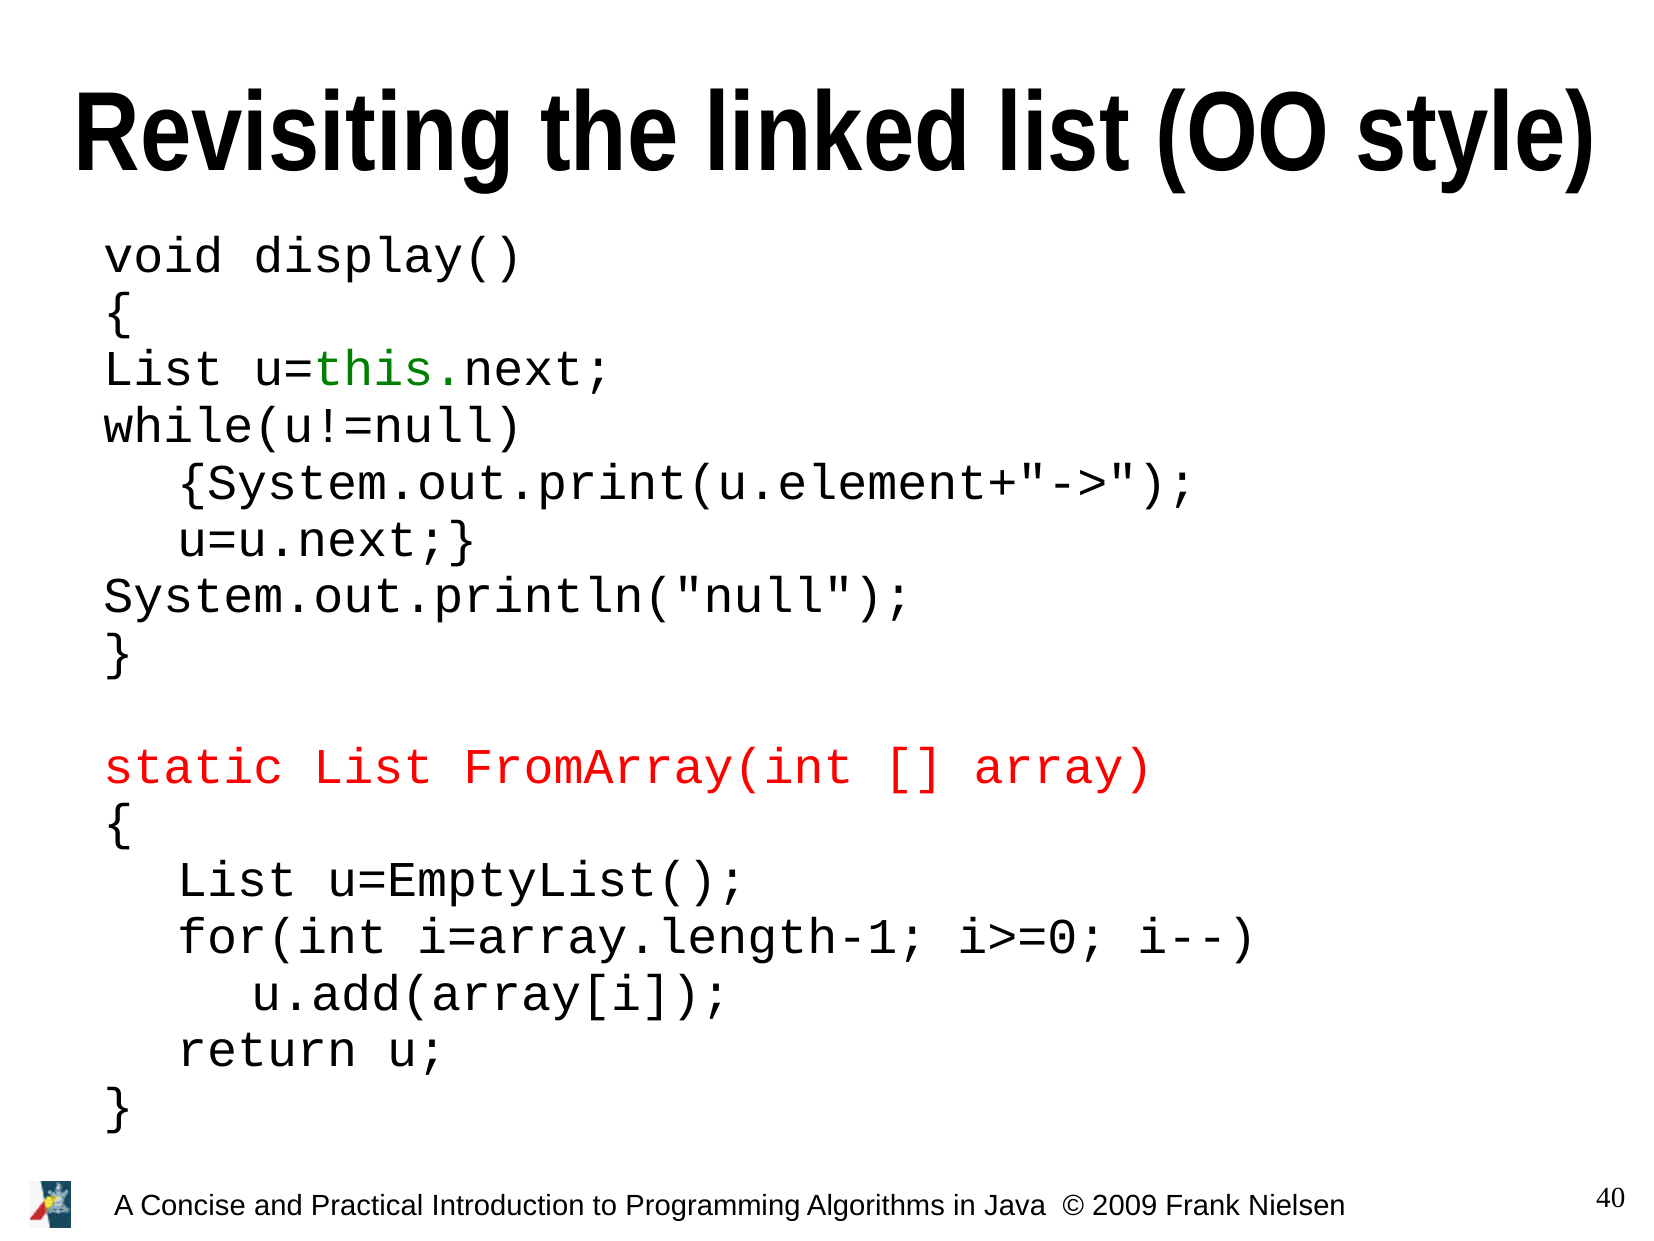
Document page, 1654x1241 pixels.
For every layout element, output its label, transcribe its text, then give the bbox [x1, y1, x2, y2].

text_box void display() { List u=this.next; while(u!=null) {System.out.print(u.element+"->"); u=u.next;} System.out.println("null"); } static List FromArray(int [] array) { List u=EmptyList(); for(int i=array.length-1; i>=0; i--) u.add(array[i]); return u; } [88, 223, 1273, 1152]
picture [29, 1181, 71, 1228]
text_box Revisiting the linked list (OO style) [59, 58, 1612, 202]
